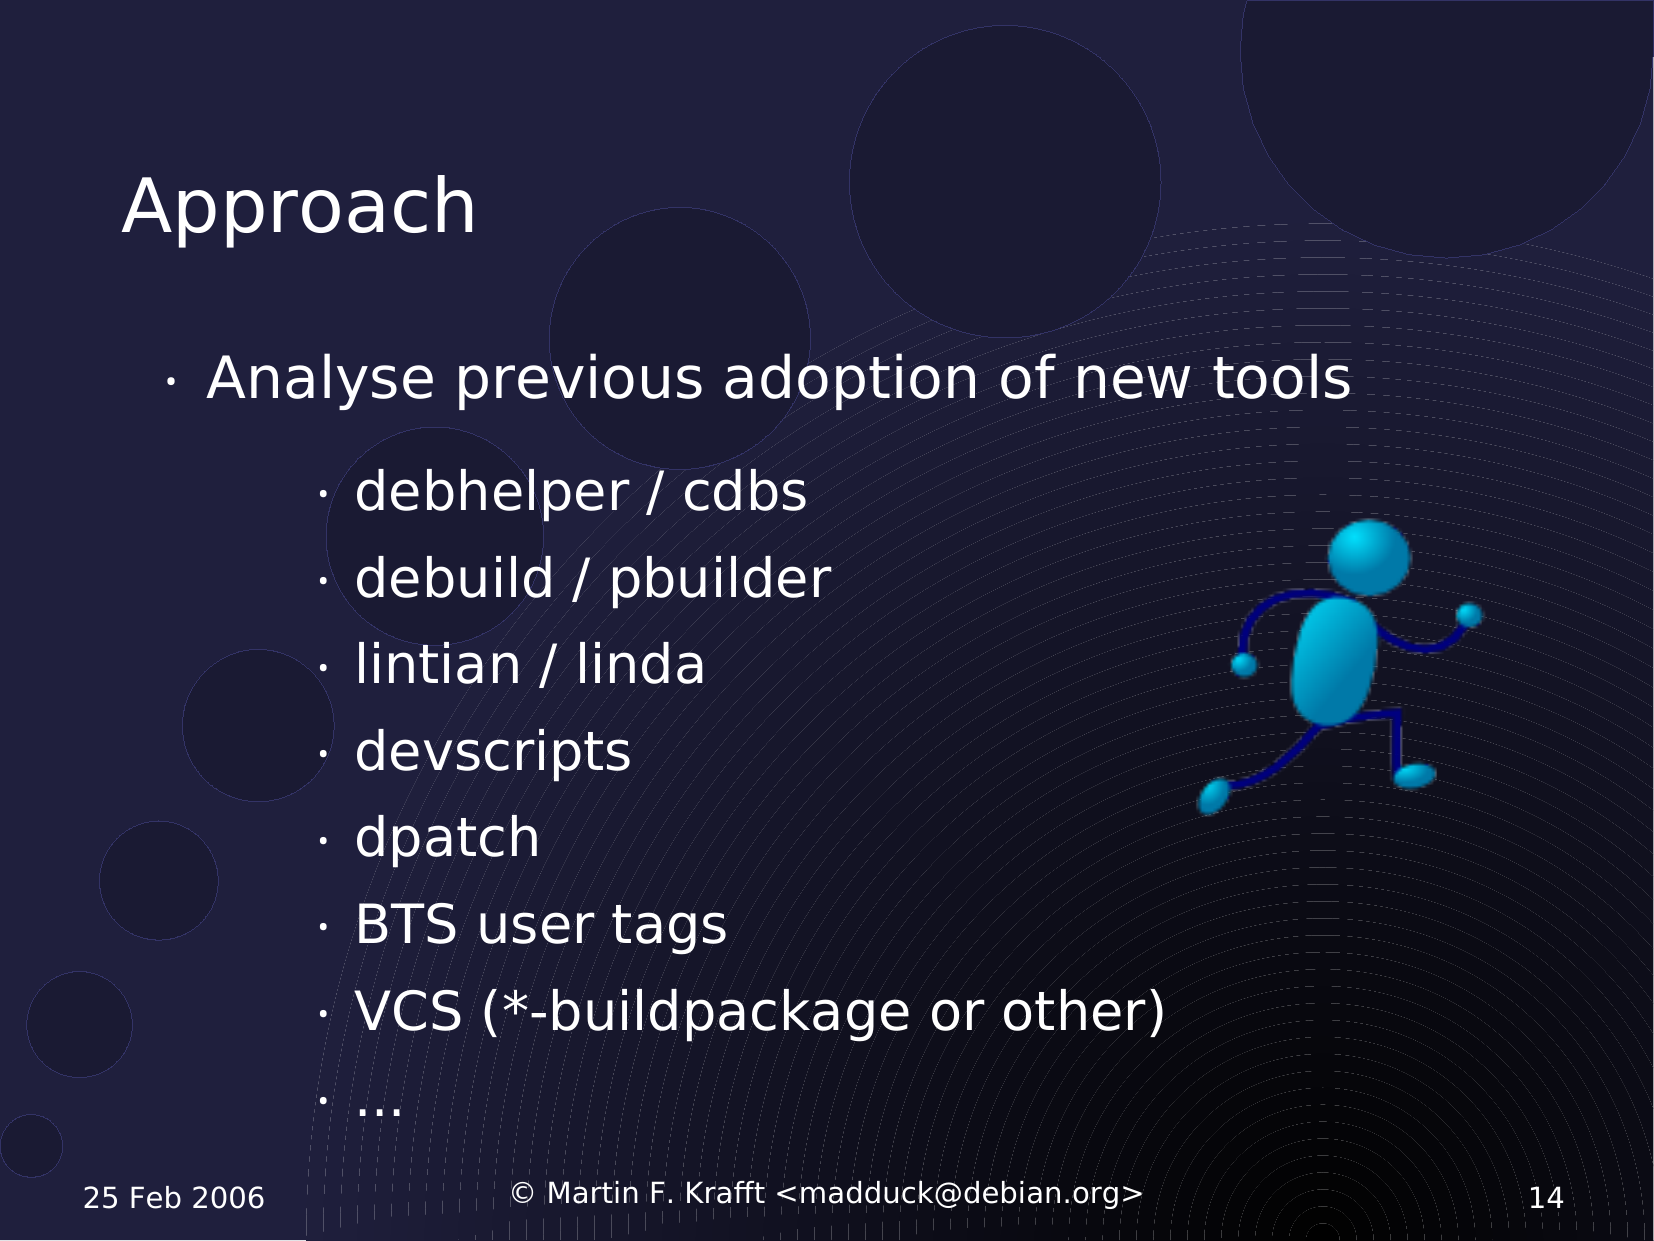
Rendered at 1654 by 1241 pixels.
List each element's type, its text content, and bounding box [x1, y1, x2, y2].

title Approach [121, 102, 1534, 311]
list Analyse previous adoption of new tools debhelper / cdbs debuild / pbuilder lintian / linda devscripts dpatch BTS user tags VCS (*-buildpackage or other) ... [118, 344, 1534, 1130]
picture [1181, 501, 1527, 820]
